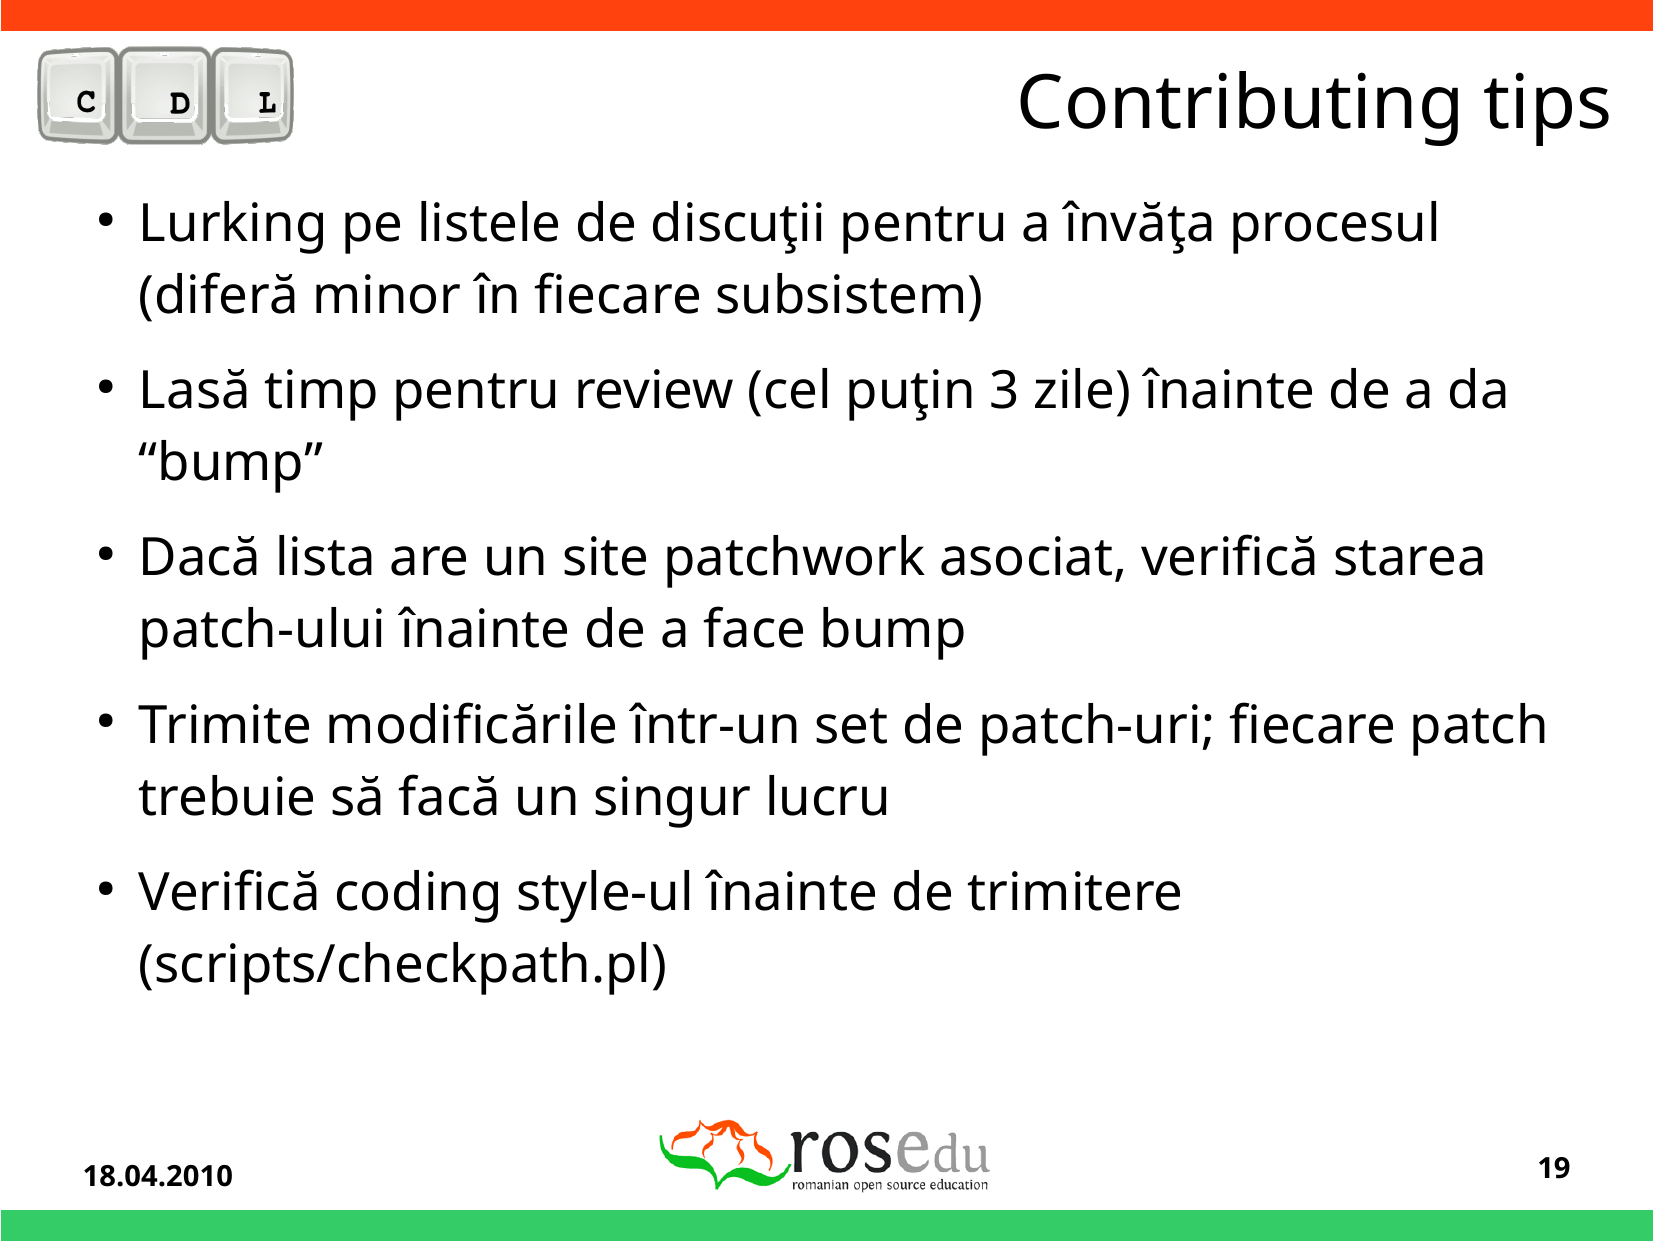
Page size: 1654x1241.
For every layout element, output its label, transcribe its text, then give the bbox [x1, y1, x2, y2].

title Contributing tips [300, 52, 1613, 146]
picture [656, 1104, 1005, 1209]
picture [37, 46, 294, 145]
list Lurking pe listele de discuţii pentru a învăţa procesul (diferă minor în fiecare subsistem) Lasă timp pentru review (cel puţin 3 zile) înainte de a da “bump” Dacă lista are un site patchwork asociat, verifică starea patch-ului înainte de a face bump Trimite modificările într-un set de patch-uri; fiecare patch trebuie să facă un singur lucru Verifică coding style-ul înainte de trimitere (scripts/checkpath.pl) [82, 182, 1571, 1001]
